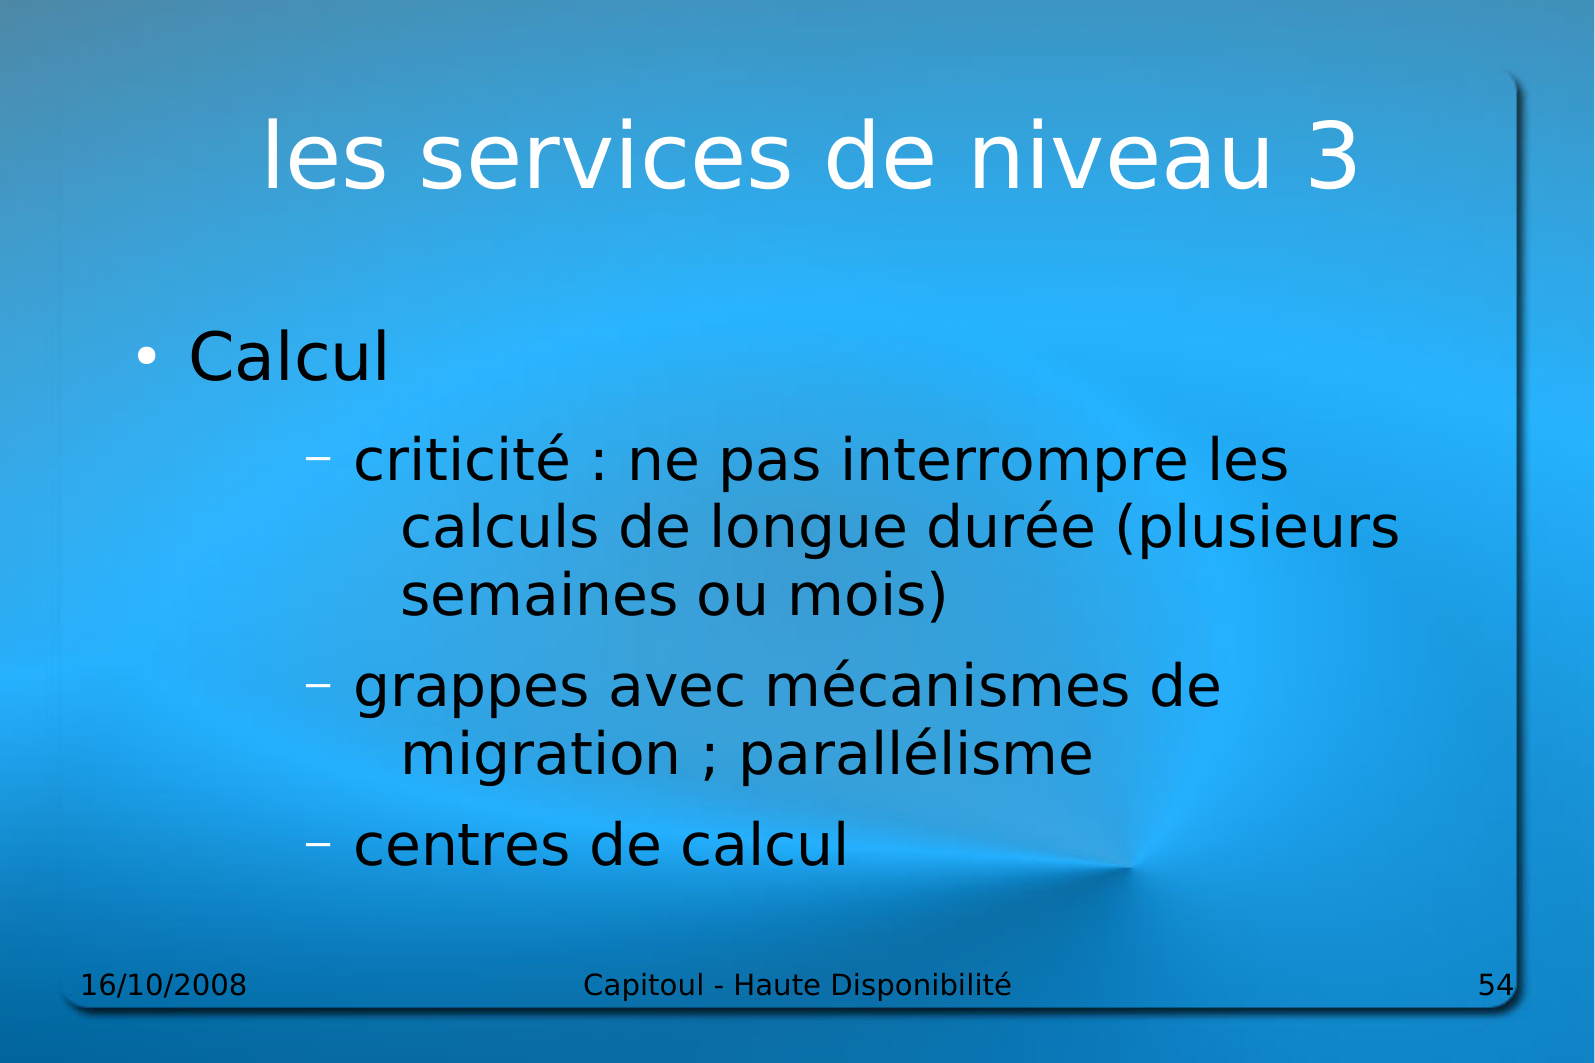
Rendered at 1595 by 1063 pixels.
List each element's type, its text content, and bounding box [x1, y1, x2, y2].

picture [0, 0, 1595, 1063]
list Calcul criticité : ne pas interrompre les calculs de longue durée (plusieurs semaines ou mois) grappes avec mécanismes de migration ; parallélisme centres de calcul [117, 318, 1479, 942]
title les services de niveau 3 [117, 103, 1479, 211]
